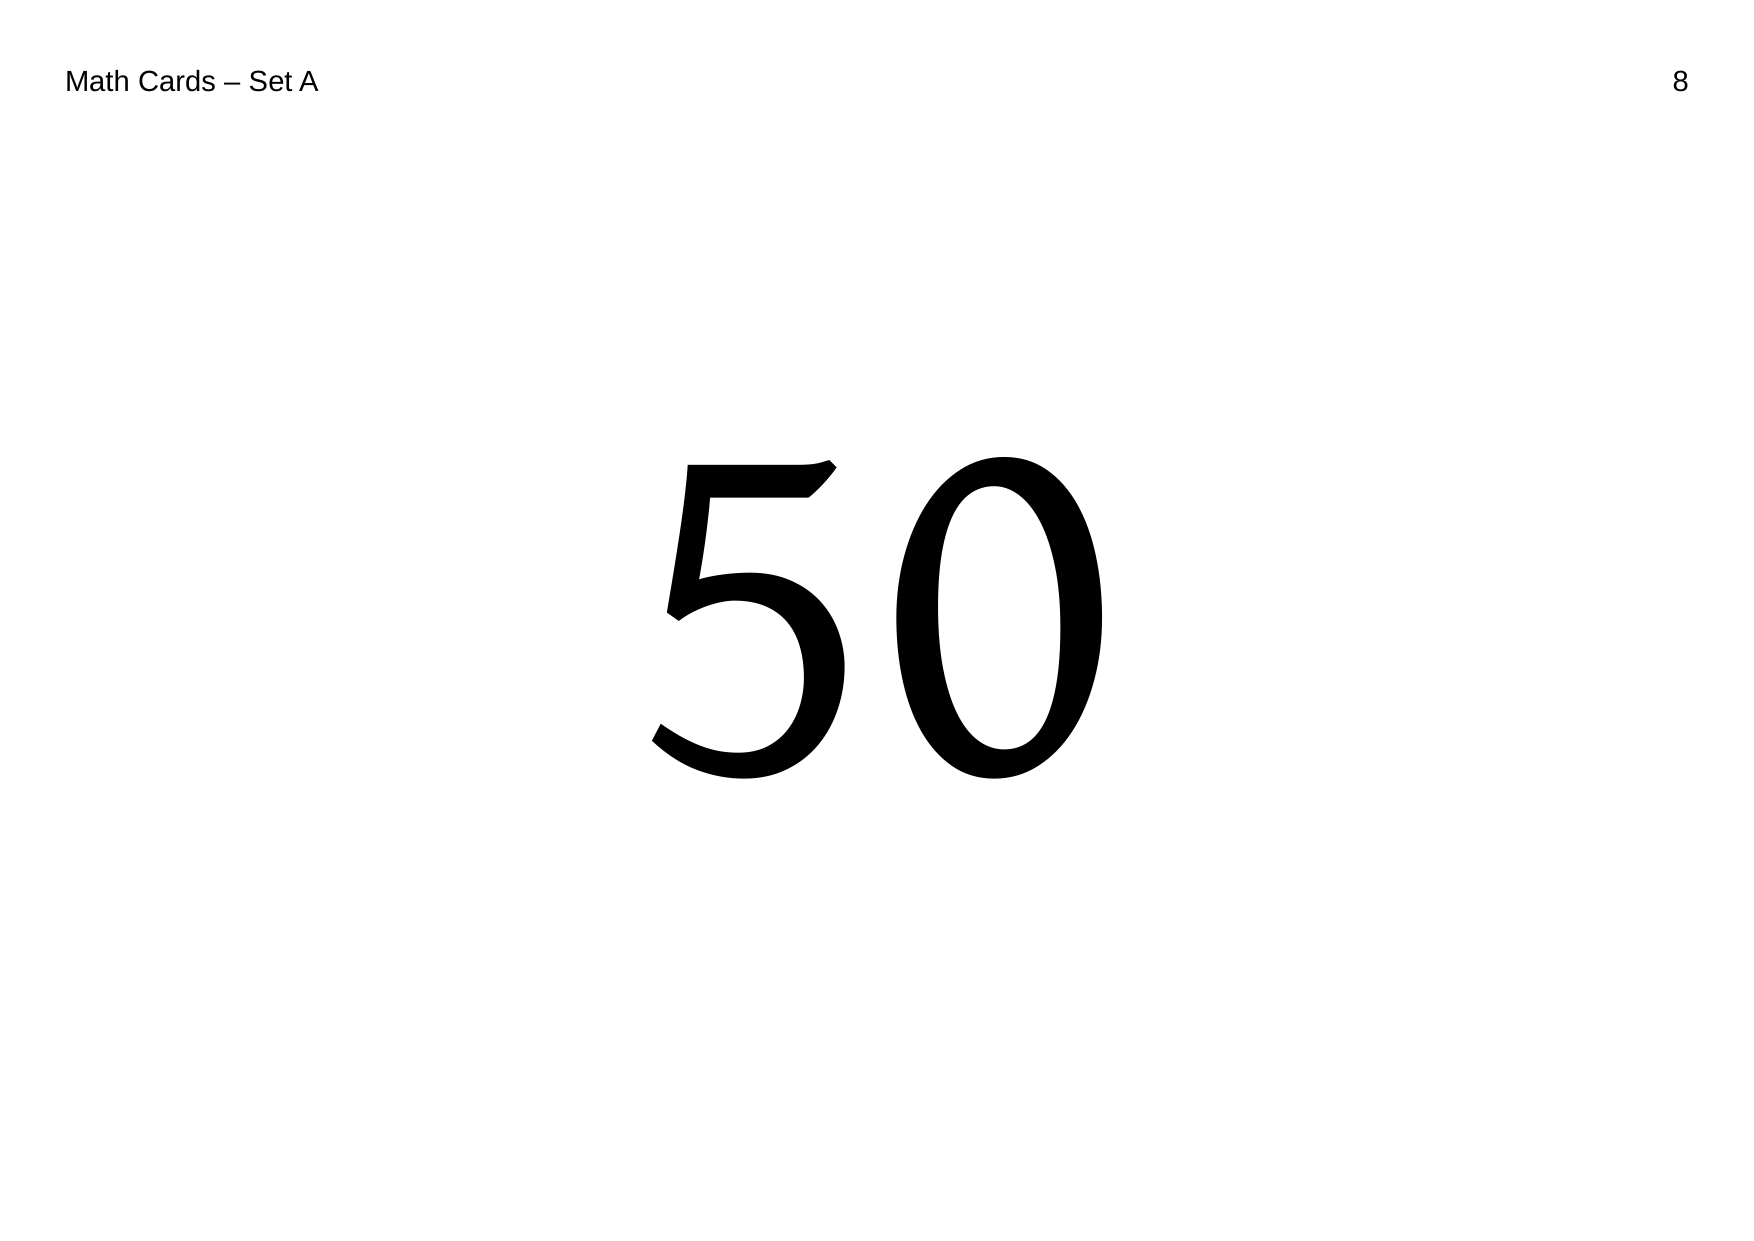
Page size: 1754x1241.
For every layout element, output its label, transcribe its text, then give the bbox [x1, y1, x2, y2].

text_box 50 [626, 318, 1128, 922]
text_box 8 [1666, 59, 1695, 104]
text_box Math Cards – Set A [59, 59, 326, 104]
